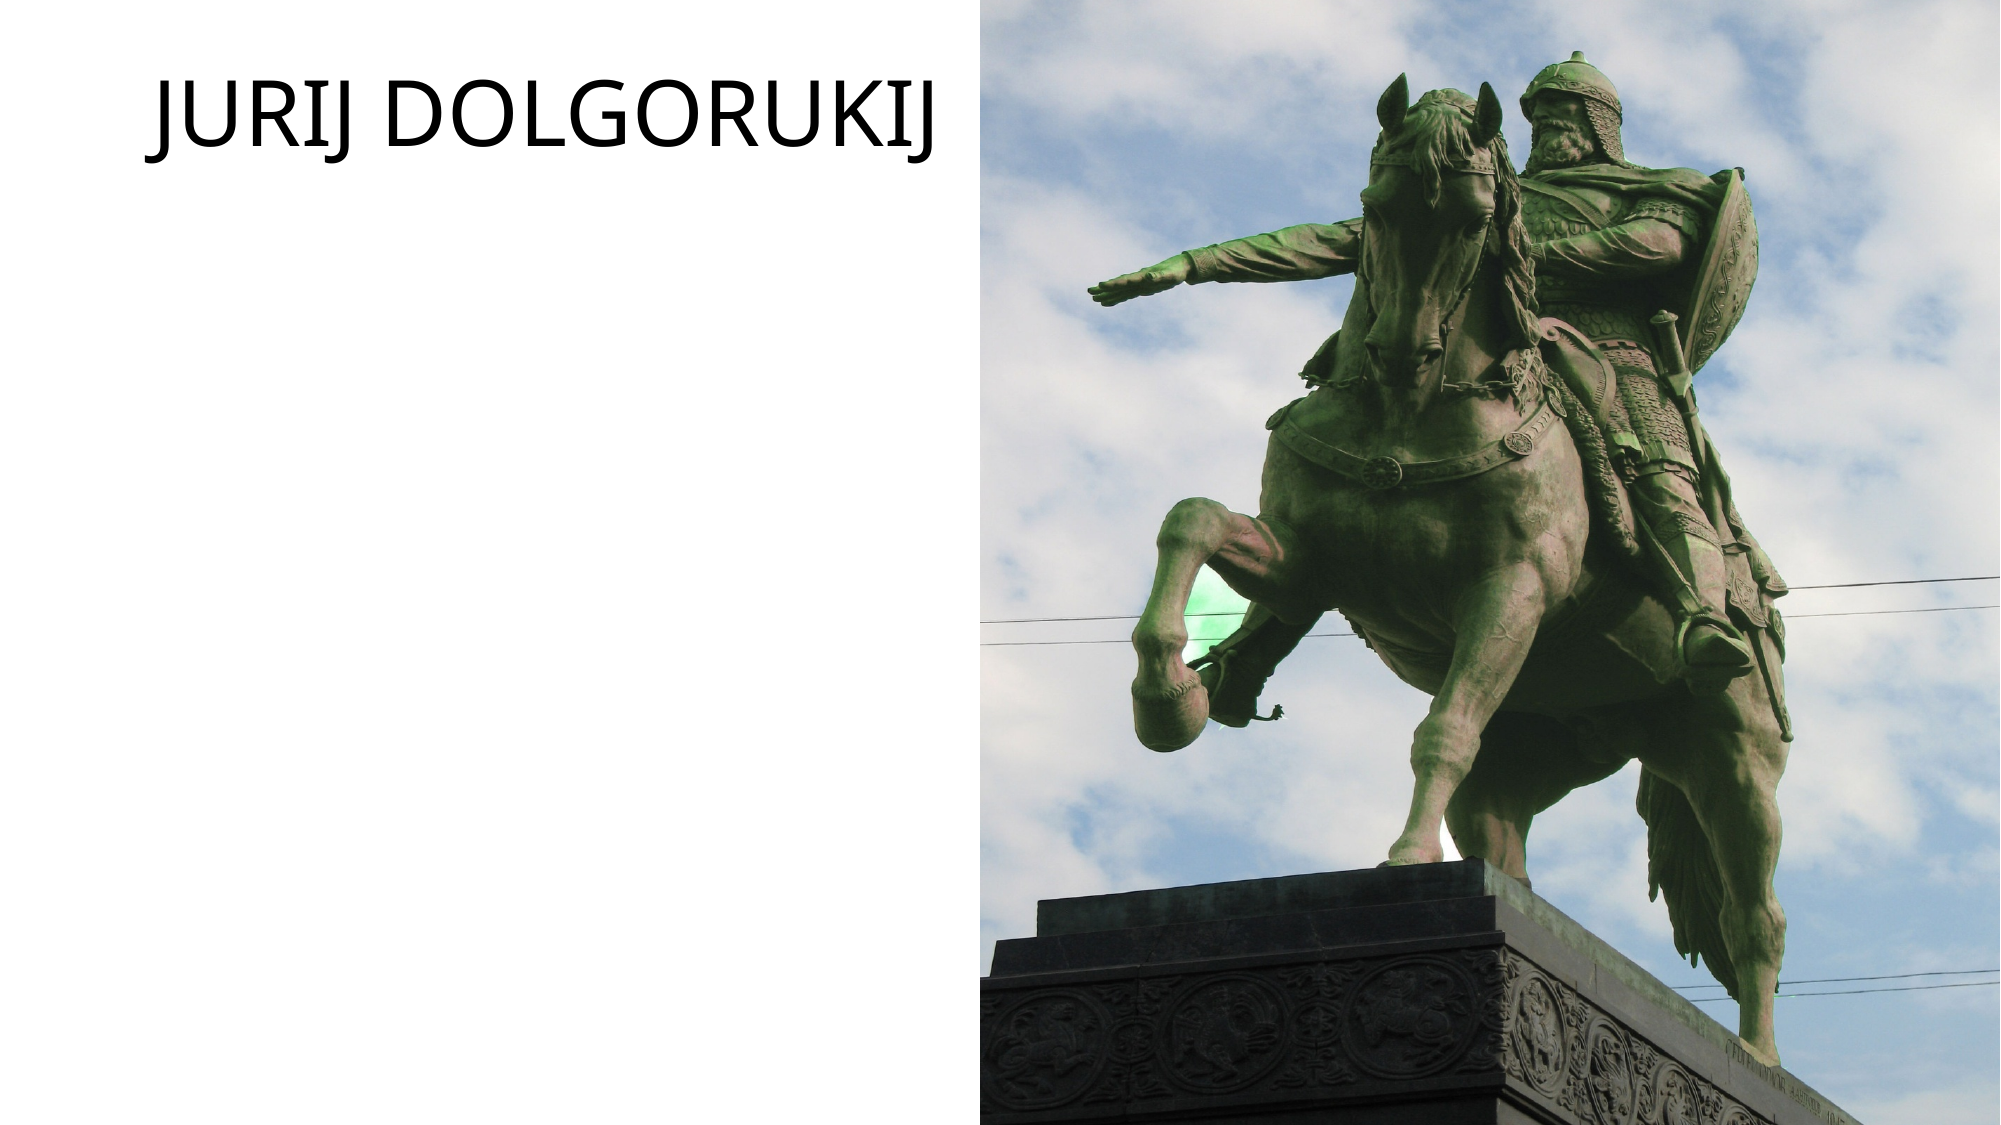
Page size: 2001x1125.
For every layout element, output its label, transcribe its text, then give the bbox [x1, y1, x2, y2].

title JURIJ DOLGORUKIJ [137, 59, 980, 278]
picture [980, 0, 2000, 1125]
